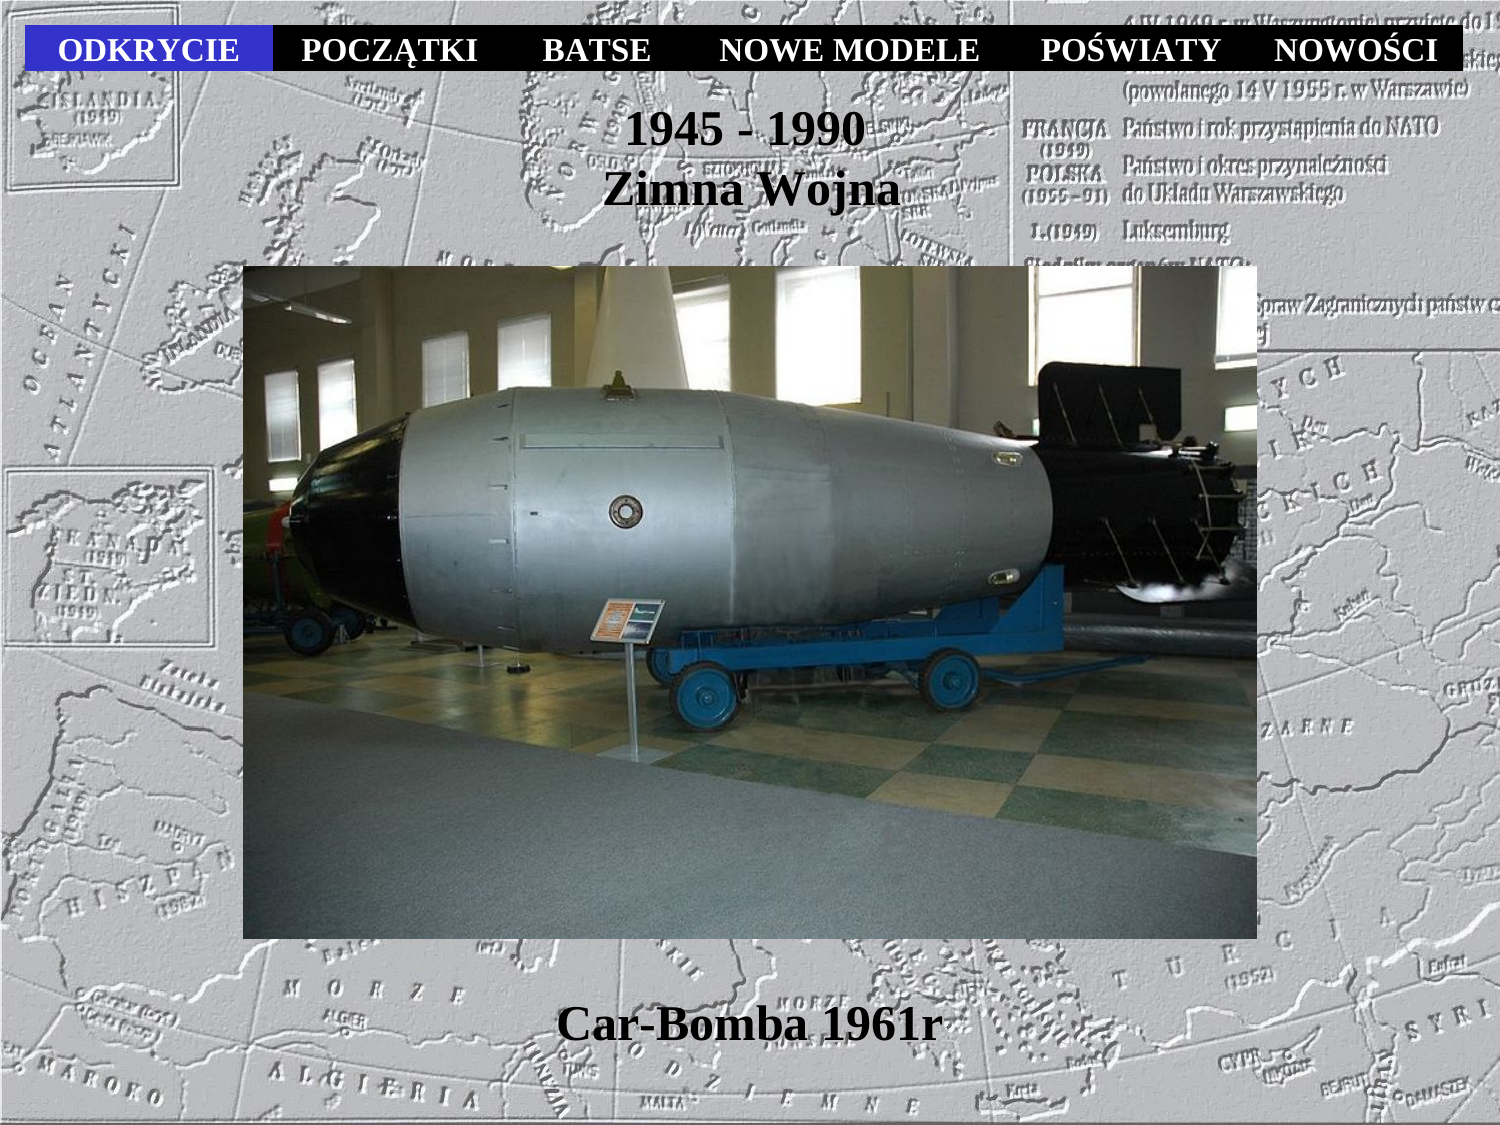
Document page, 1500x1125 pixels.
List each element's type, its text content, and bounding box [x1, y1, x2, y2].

table_header BATSE [507, 25, 688, 71]
text_box 1945 - 1990 Zimna Wojna [587, 87, 917, 223]
table_header ODKRYCIE [25, 25, 273, 71]
table_header NOWE MODELE [688, 25, 1013, 71]
table_header NOWOŚCI [1250, 25, 1463, 71]
text_box Car-Bomba 1961r [541, 982, 959, 1059]
table_header POCZĄTKI [273, 25, 507, 71]
picture [0, 0, 1500, 1125]
table_header POŚWIATY [1013, 25, 1250, 71]
